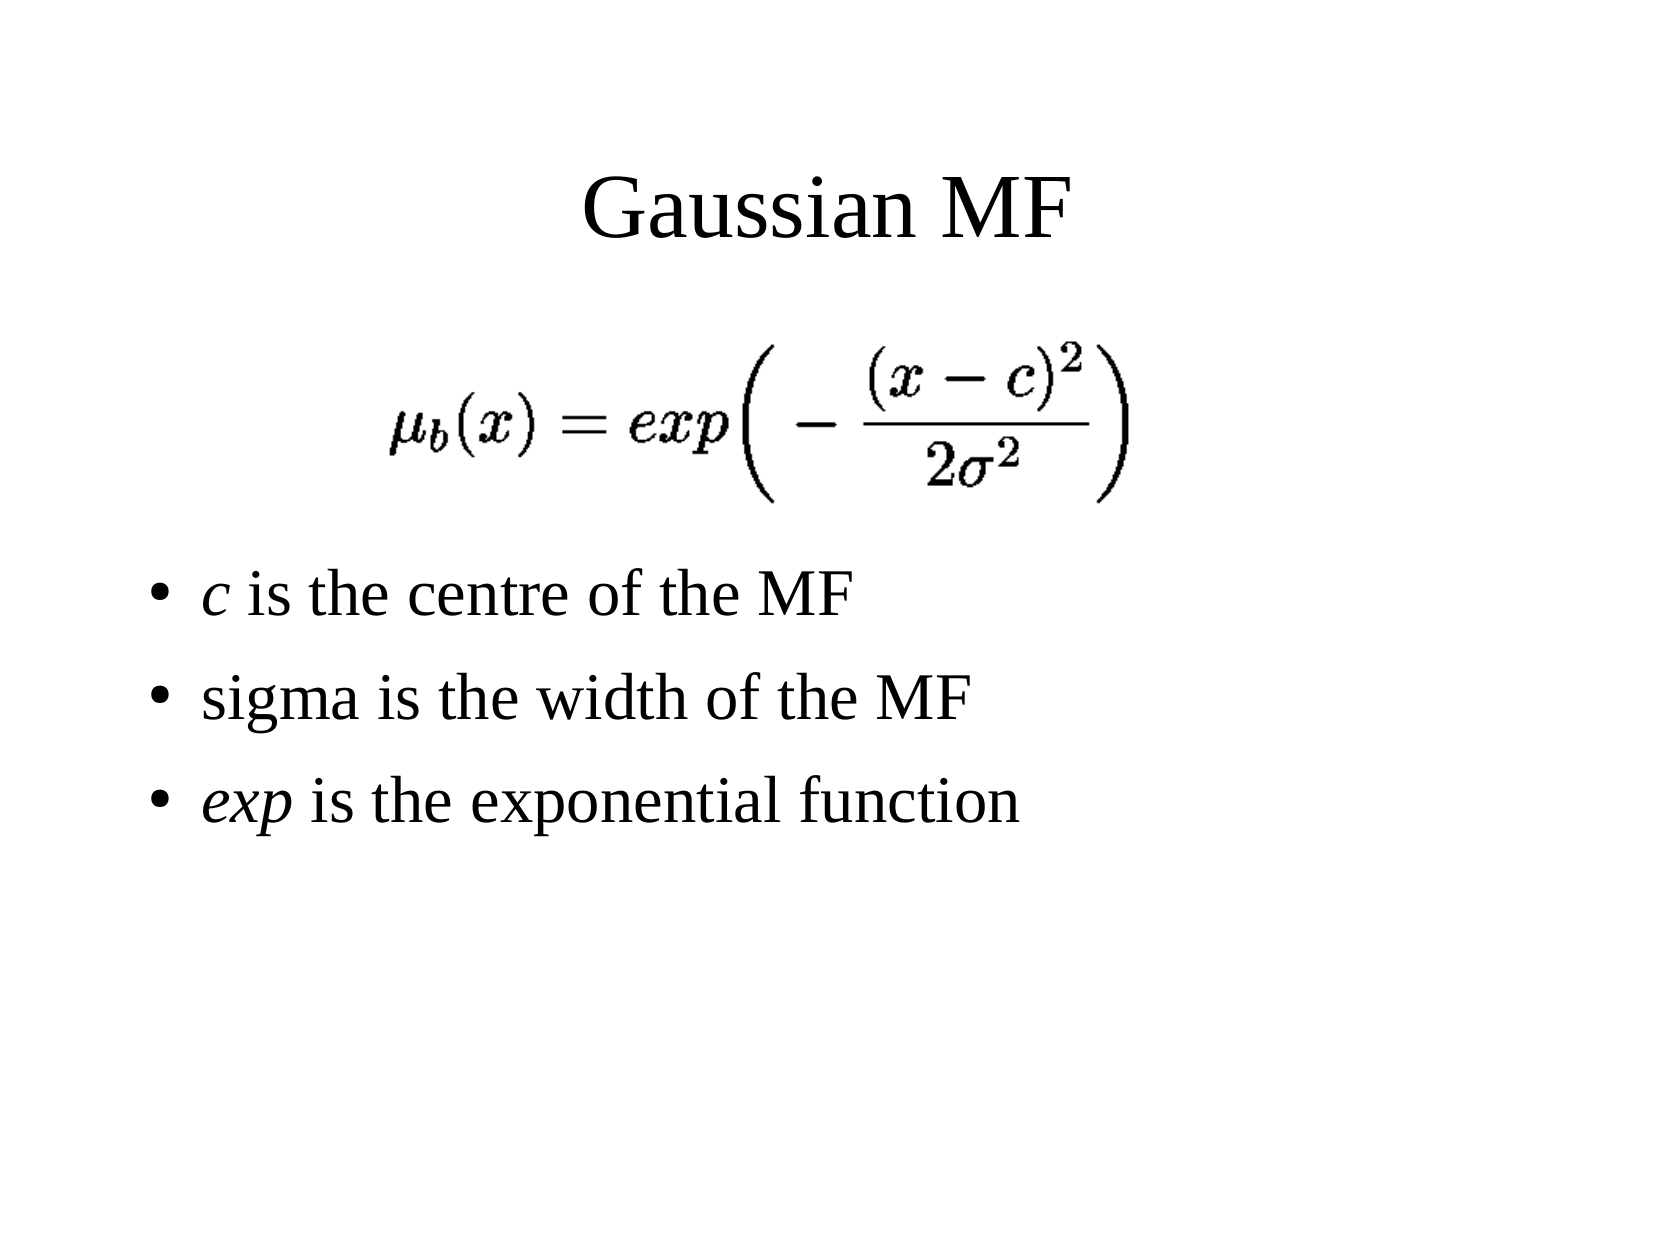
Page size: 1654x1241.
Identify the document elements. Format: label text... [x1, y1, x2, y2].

title Gaussian MF [121, 102, 1534, 311]
chart [376, 307, 1147, 533]
list c is the centre of the MF sigma is the width of the MF exp is the exponential function [130, 556, 1543, 887]
